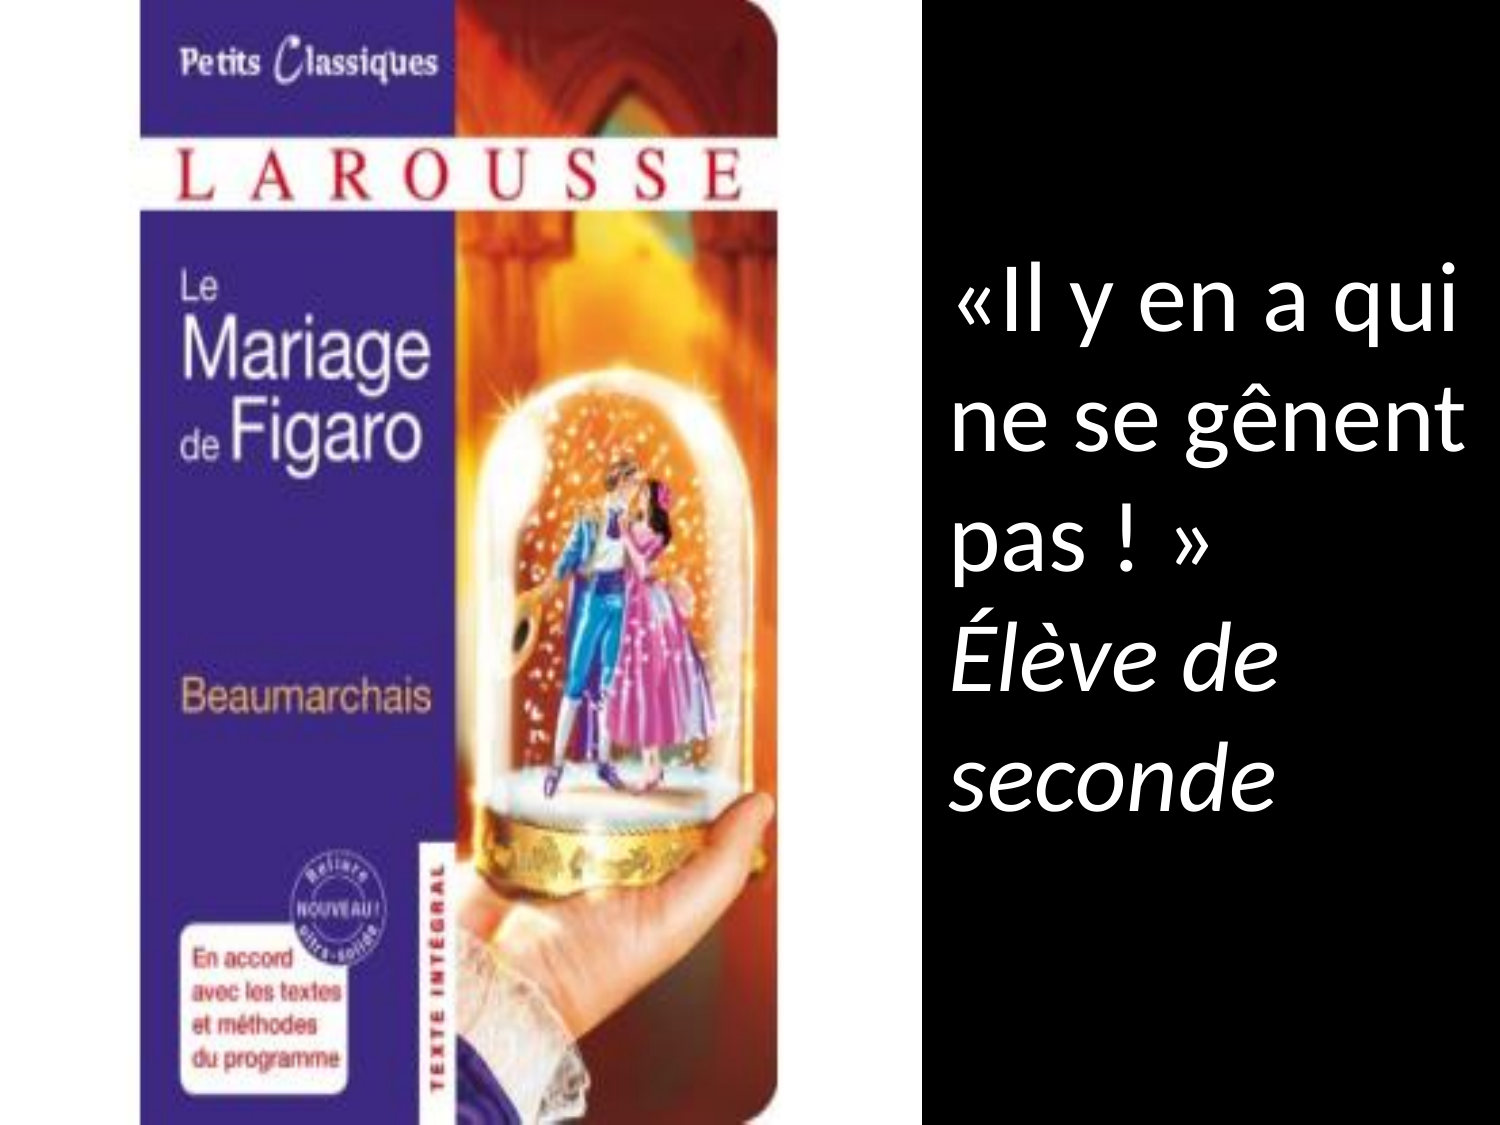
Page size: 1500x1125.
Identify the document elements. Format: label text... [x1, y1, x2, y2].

picture [0, 0, 922, 1125]
text_box «Il y en a qui ne se gênent pas ! » Élève de seconde [933, 224, 1500, 839]
